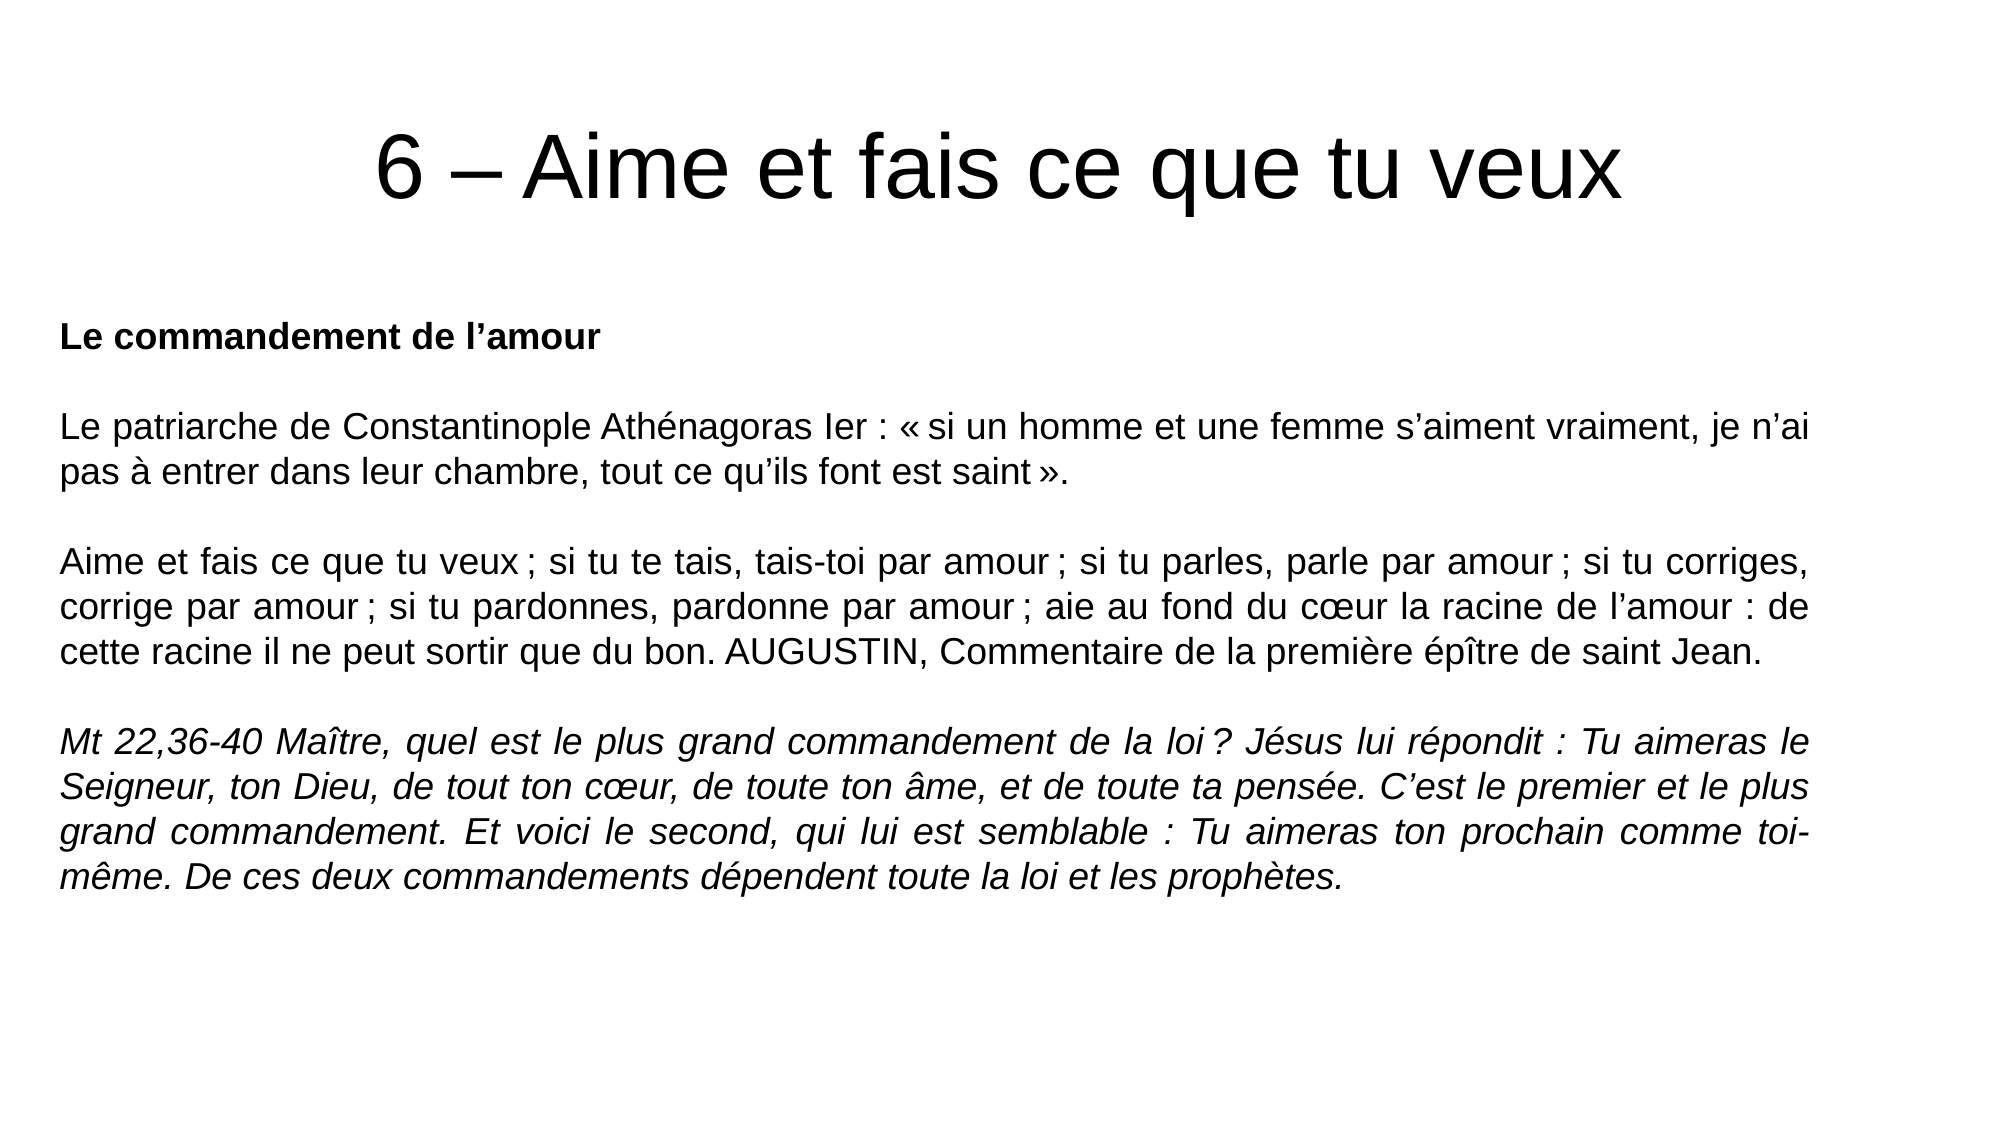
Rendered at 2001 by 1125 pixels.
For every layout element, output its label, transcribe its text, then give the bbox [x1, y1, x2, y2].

title 6 – Aime et fais ce que tu veux [137, 59, 1863, 278]
text_box Le commandement de l’amour Le patriarche de Constantinople Athénagoras Ier : « si un homme et une femme s’aiment vraiment, je n’ai pas à entrer dans leur chambre, tout ce qu’ils font est saint ». Aime et fais ce que tu veux ; si tu te tais, tais-toi par amour ; si tu parles, parle par amour ; si tu corriges, corrige par amour ; si tu pardonnes, pardonne par amour ; aie au fond du cœur la racine de l’amour : de cette racine il ne peut sortir que du bon. AUGUSTIN, Commentaire de la première épître de saint Jean. Mt 22,36-40 Maître, quel est le plus grand commandement de la loi ? Jésus lui répondit : Tu aimeras le Seigneur, ton Dieu, de tout ton cœur, de toute ton âme, et de toute ta pensée. C’est le premier et le plus grand commandement. Et voici le second, qui lui est semblable : Tu aimeras ton prochain comme toi-même. De ces deux commandements dépendent toute la loi et les prophètes. [44, 304, 1833, 1047]
